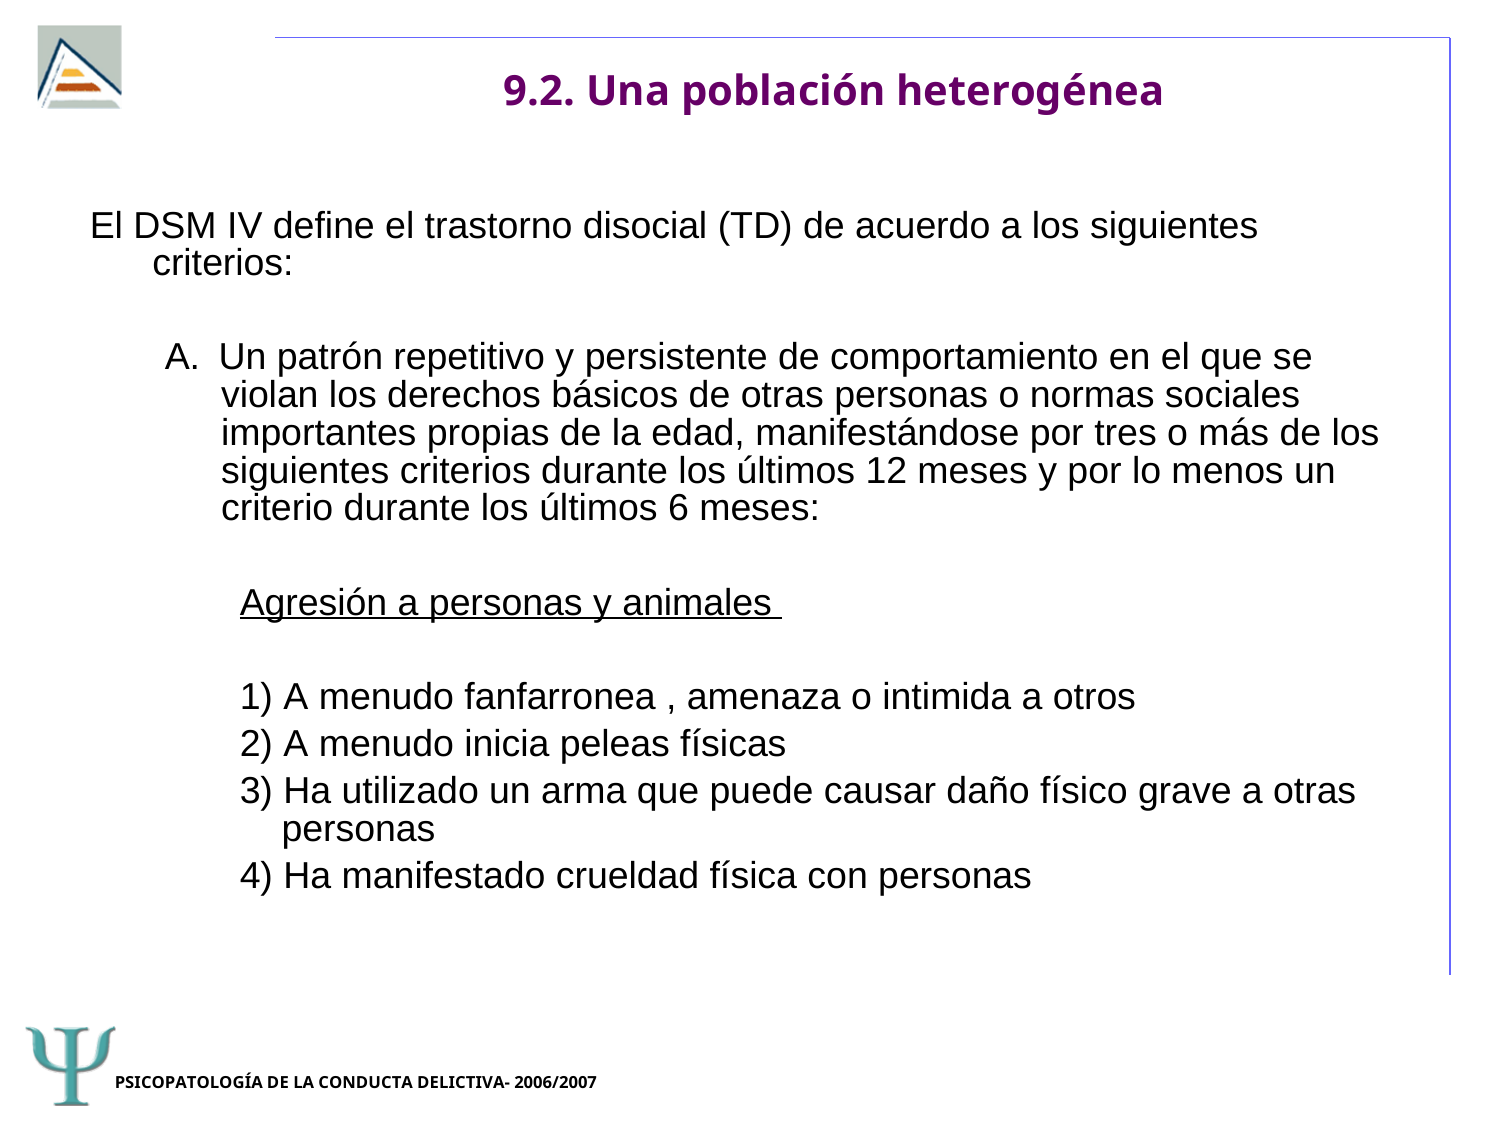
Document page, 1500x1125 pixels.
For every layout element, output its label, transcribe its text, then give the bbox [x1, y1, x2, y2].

picture [24, 1024, 75, 1106]
title 9.2. Una población heterogénea [265, 42, 1404, 136]
picture [37, 24, 122, 109]
list El DSM IV define el trastorno disocial (TD) de acuerdo a los siguientes criterios: A. Un patrón repetitivo y persistente de comportamiento en el que se violan los derechos básicos de otras personas o normas sociales importantes propias de la edad, manifestándose por tres o más de los siguientes criterios durante los últimos 12 meses y por lo menos un criterio durante los últimos 6 meses: Agresión a personas y animales 1) A menudo fanfarronea , amenaza o intimida a otros 2) A menudo inicia peleas físicas 3) Ha utilizado un arma que puede causar daño físico grave a otras personas 4) Ha manifestado crueldad física con personas [75, 148, 1426, 1125]
